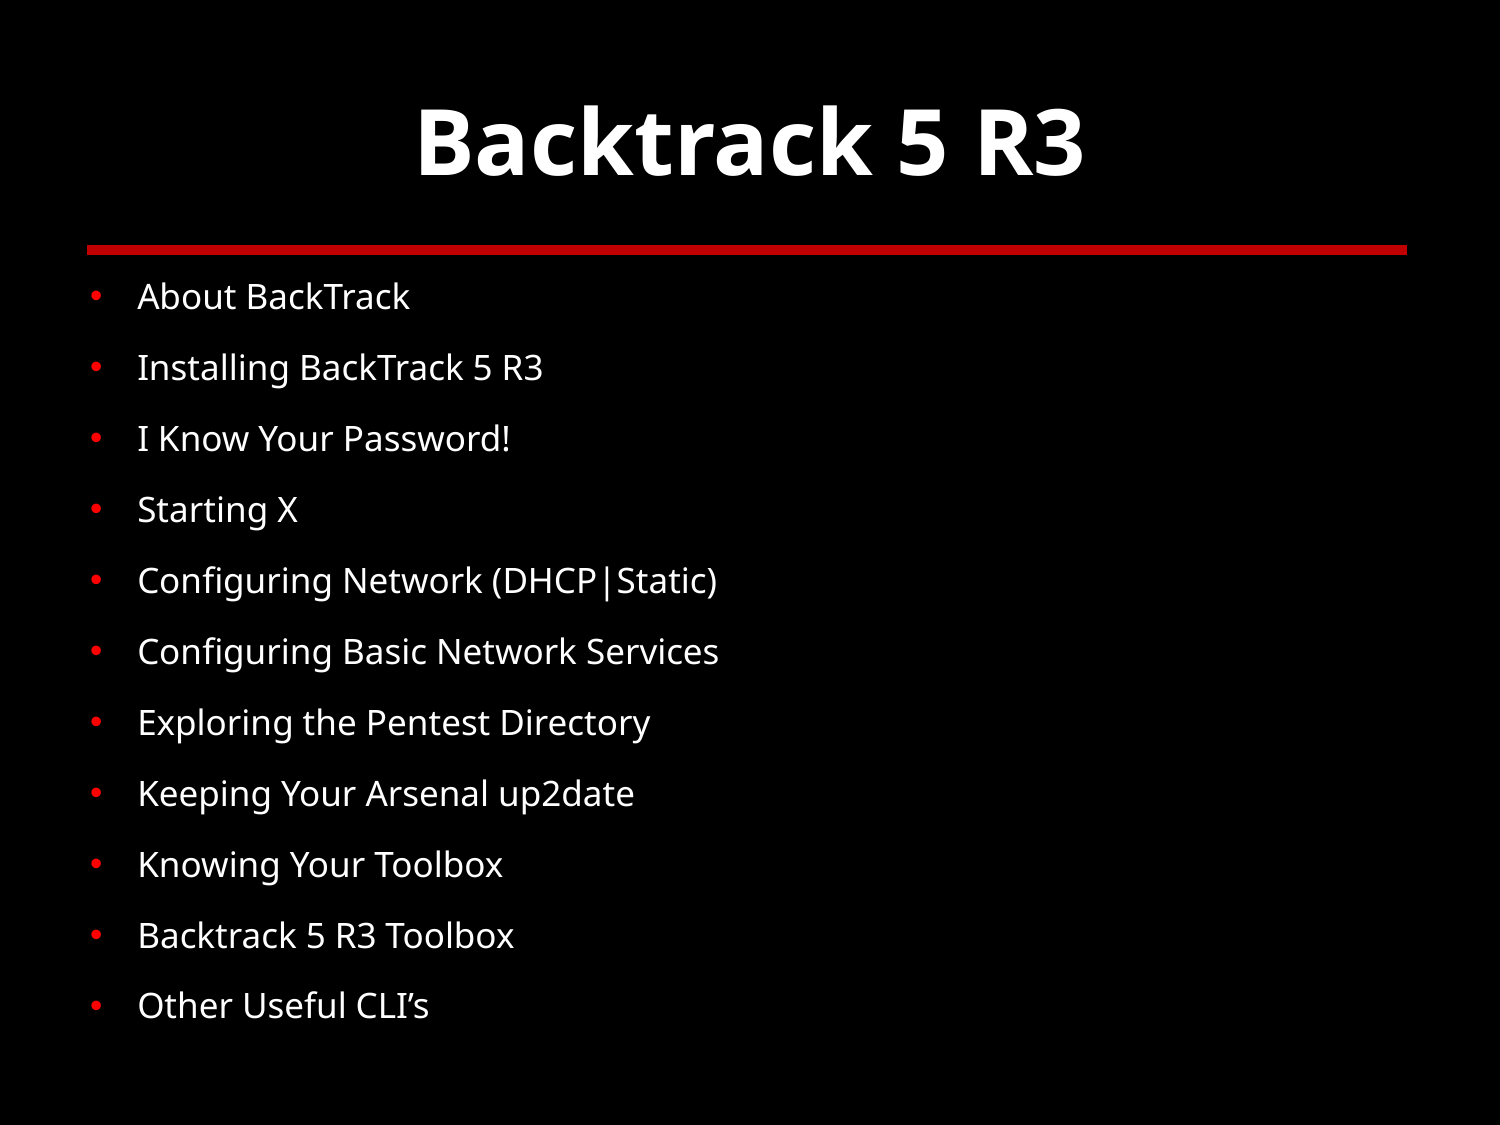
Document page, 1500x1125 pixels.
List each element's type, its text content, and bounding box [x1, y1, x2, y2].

list About BackTrack Installing BackTrack 5 R3 I Know Your Password! Starting X Configuring Network (DHCP|Static) Configuring Basic Network Services Exploring the Pentest Directory Keeping Your Arsenal up2date Knowing Your Toolbox Backtrack 5 R3 Toolbox Other Useful CLI’s [75, 262, 1425, 1038]
title Backtrack 5 R3 [75, 45, 1425, 233]
